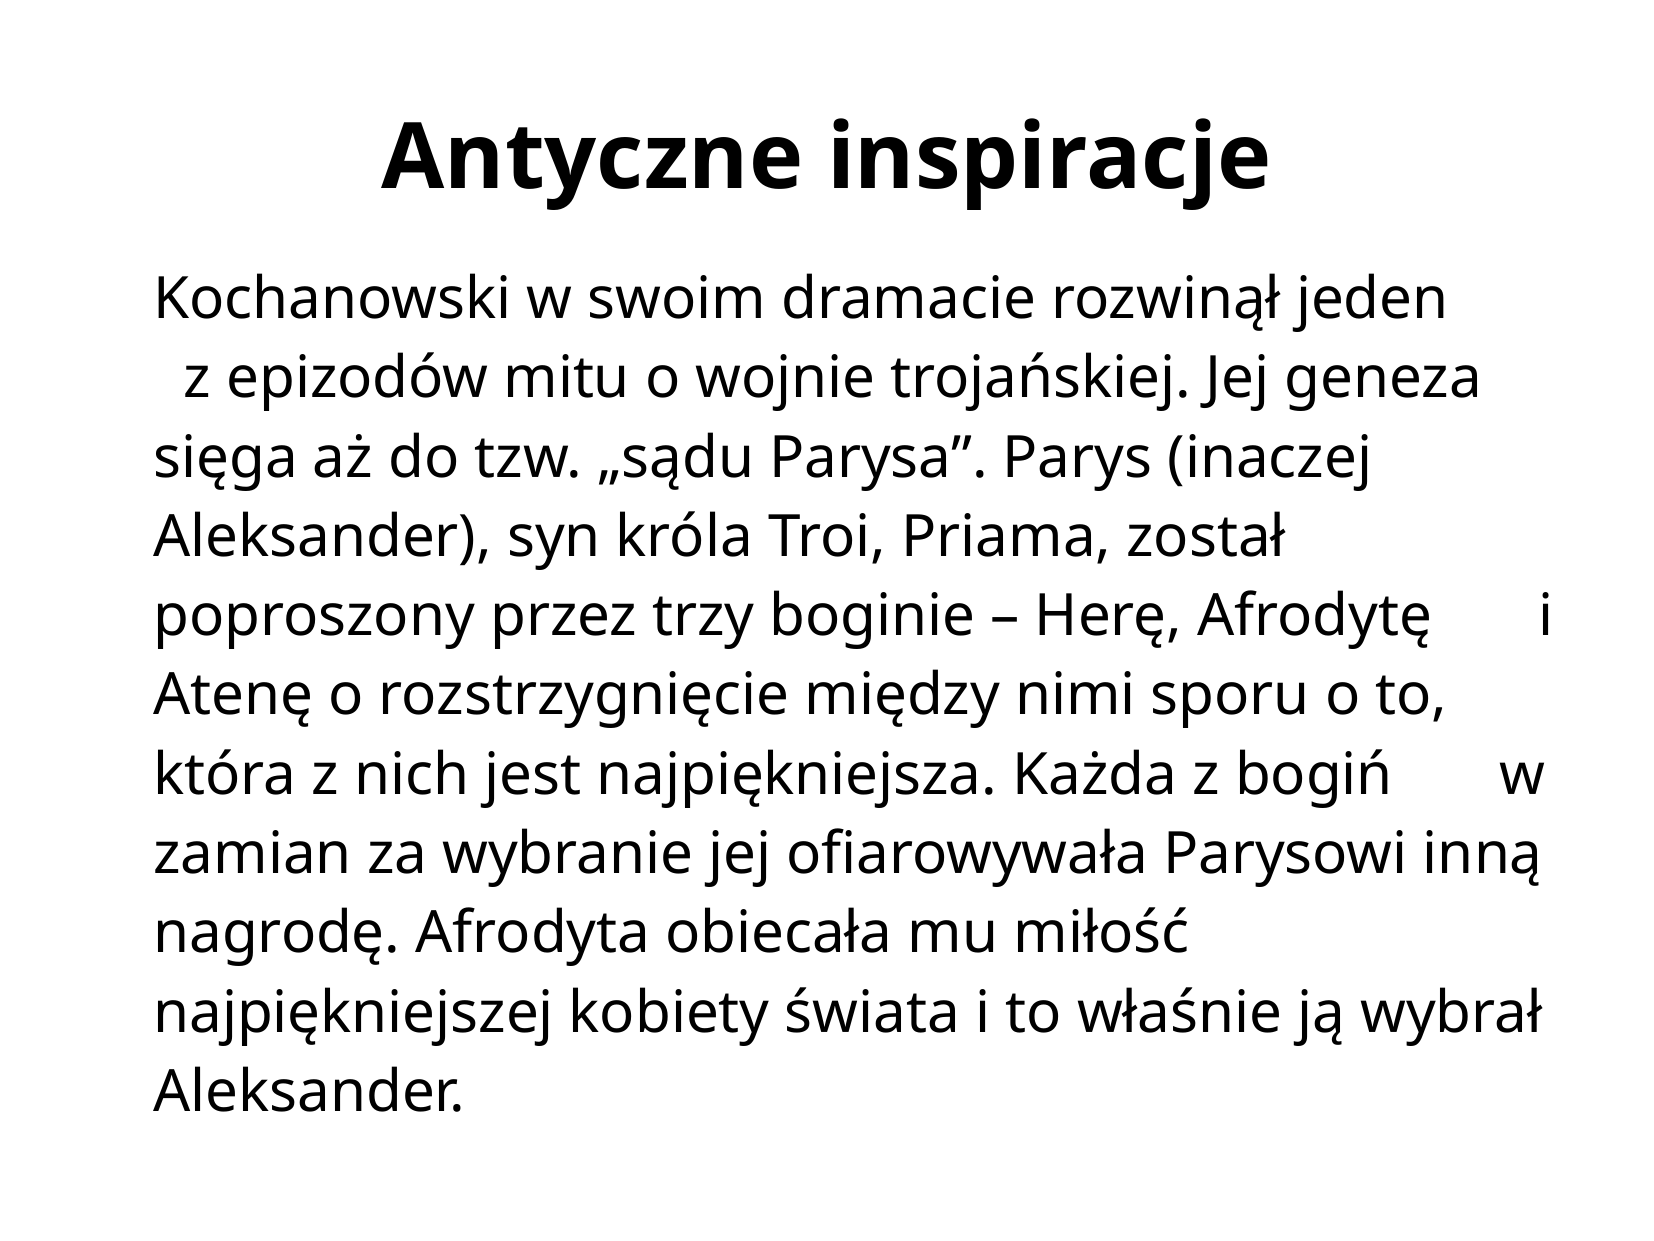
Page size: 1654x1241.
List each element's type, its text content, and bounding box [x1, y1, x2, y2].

title Antyczne inspiracje [82, 49, 1571, 256]
list Kochanowski w swoim dramacie rozwinął jeden z epizodów mitu o wojnie trojańskiej. Jej geneza sięga aż do tzw. „sądu Parysa”. Parys (inaczej Aleksander), syn króla Troi, Priama, został poproszony przez trzy boginie – Herę, Afrodytę i Atenę o rozstrzygnięcie między nimi sporu o to, która z nich jest najpiękniejsza. Każda z bogiń w zamian za wybranie jej ofiarowywała Parysowi inną nagrodę. Afrodyta obiecała mu miłość najpiękniejszej kobiety świata i to właśnie ją wybrał Aleksander. [82, 256, 1571, 1205]
